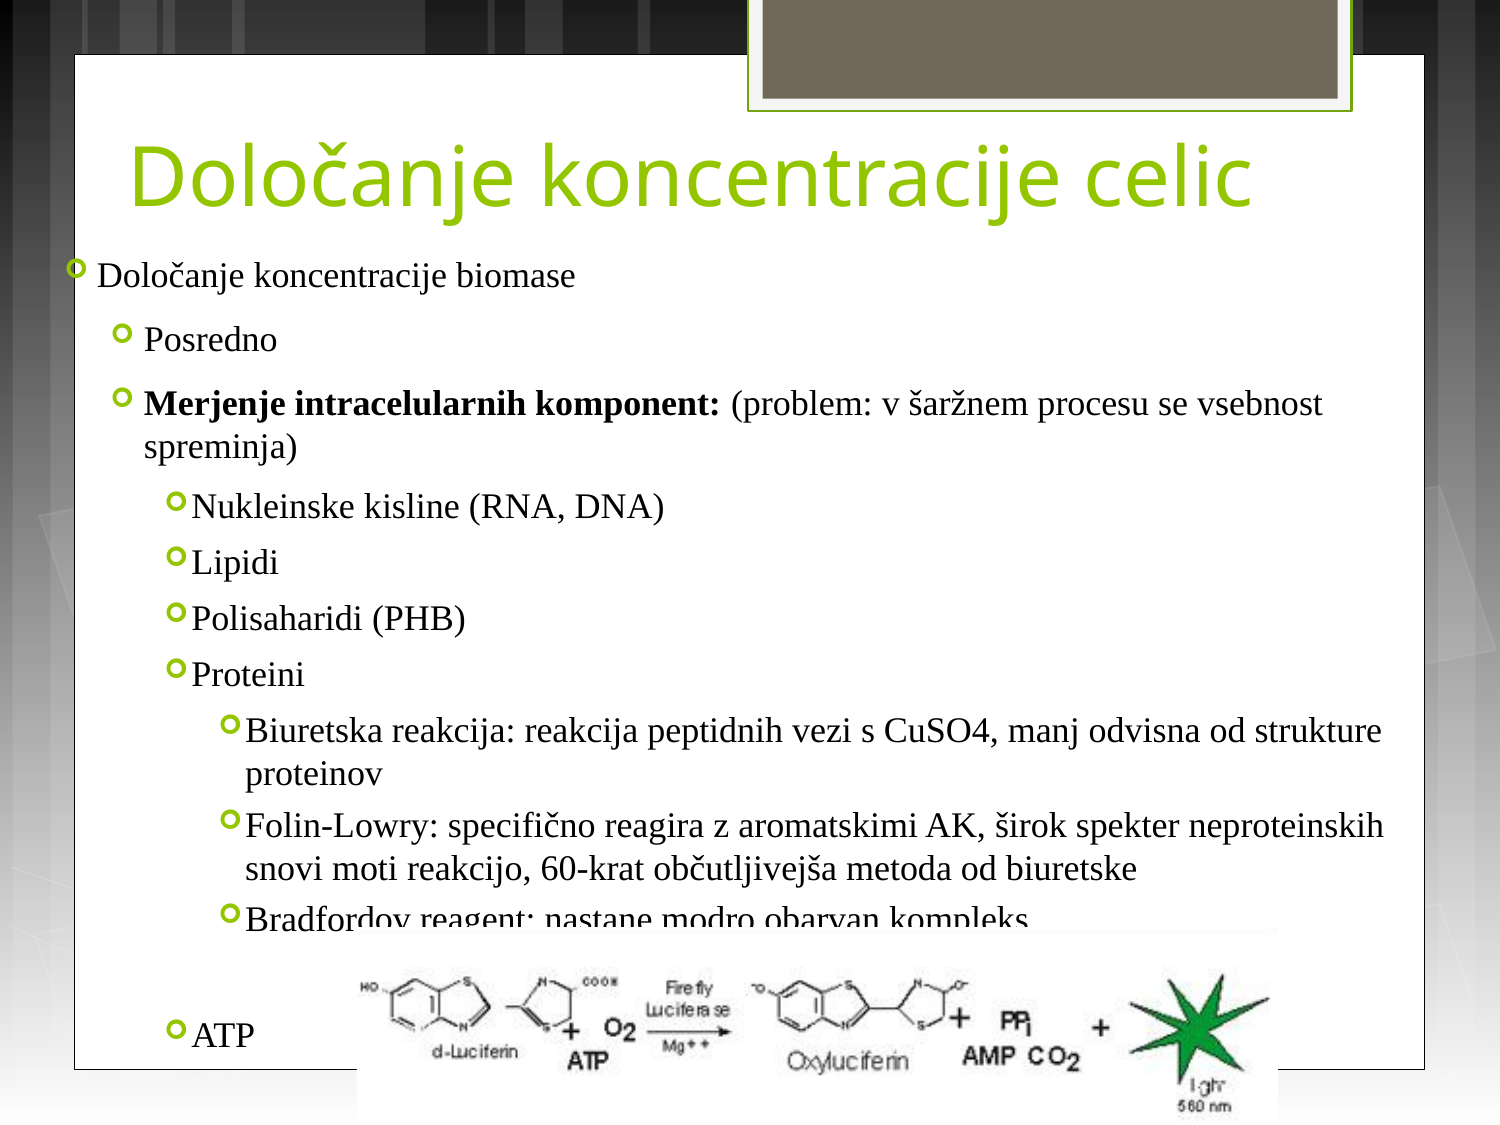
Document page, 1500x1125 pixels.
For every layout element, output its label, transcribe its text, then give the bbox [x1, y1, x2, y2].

list Določanje koncentracije biomase Posredno Merjenje intracelularnih komponent: (problem: v šaržnem procesu se vsebnost spreminja) Nukleinske kisline (RNA, DNA) Lipidi Polisaharidi (PHB) Proteini Biuretska reakcija: reakcija peptidnih vezi s CuSO4, manj odvisna od strukture proteinov Folin-Lowry: specifično reagira z aromatskimi AK, širok spekter neproteinskih snovi moti reakcijo, 60-krat občutljivejša metoda od biuretske Bradfordov reagent: nastane modro obarvan kompleks ATP [41, 243, 1447, 1066]
title Določanje koncentracije celic [112, 42, 1412, 231]
picture [356, 927, 1282, 1125]
